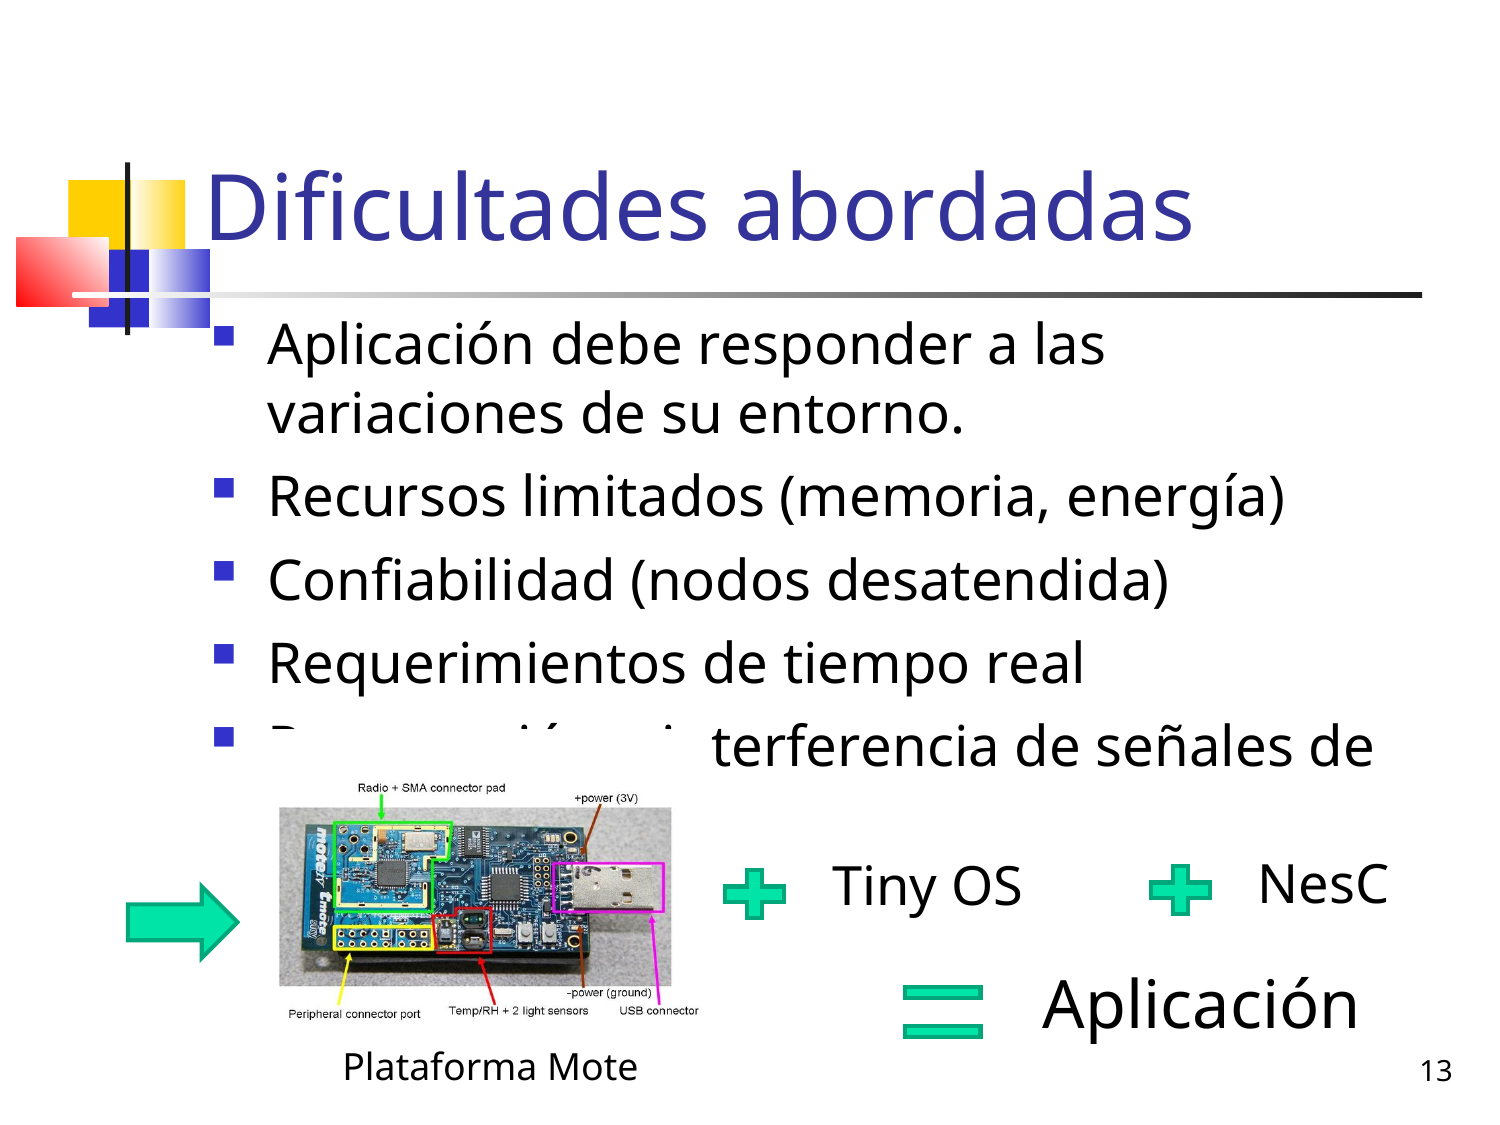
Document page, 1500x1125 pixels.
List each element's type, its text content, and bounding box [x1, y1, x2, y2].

title Dificultades abordadas [188, 35, 1269, 276]
picture [240, 729, 710, 1064]
text_box <number> [1155, 1050, 1468, 1100]
text_box Plataforma Mote [327, 1035, 654, 1096]
text_box NesC [1242, 841, 1429, 923]
text_box Aplicación [1028, 954, 1487, 1050]
text_box Tiny OS [817, 843, 1100, 925]
list Aplicación debe responder a las variaciones de su entorno. Recursos limitados (memoria, energía) Confiabilidad (nodos desatendida) Requerimientos de tiempo real Propagación e interferencia de señales de RF [196, 301, 1422, 794]
